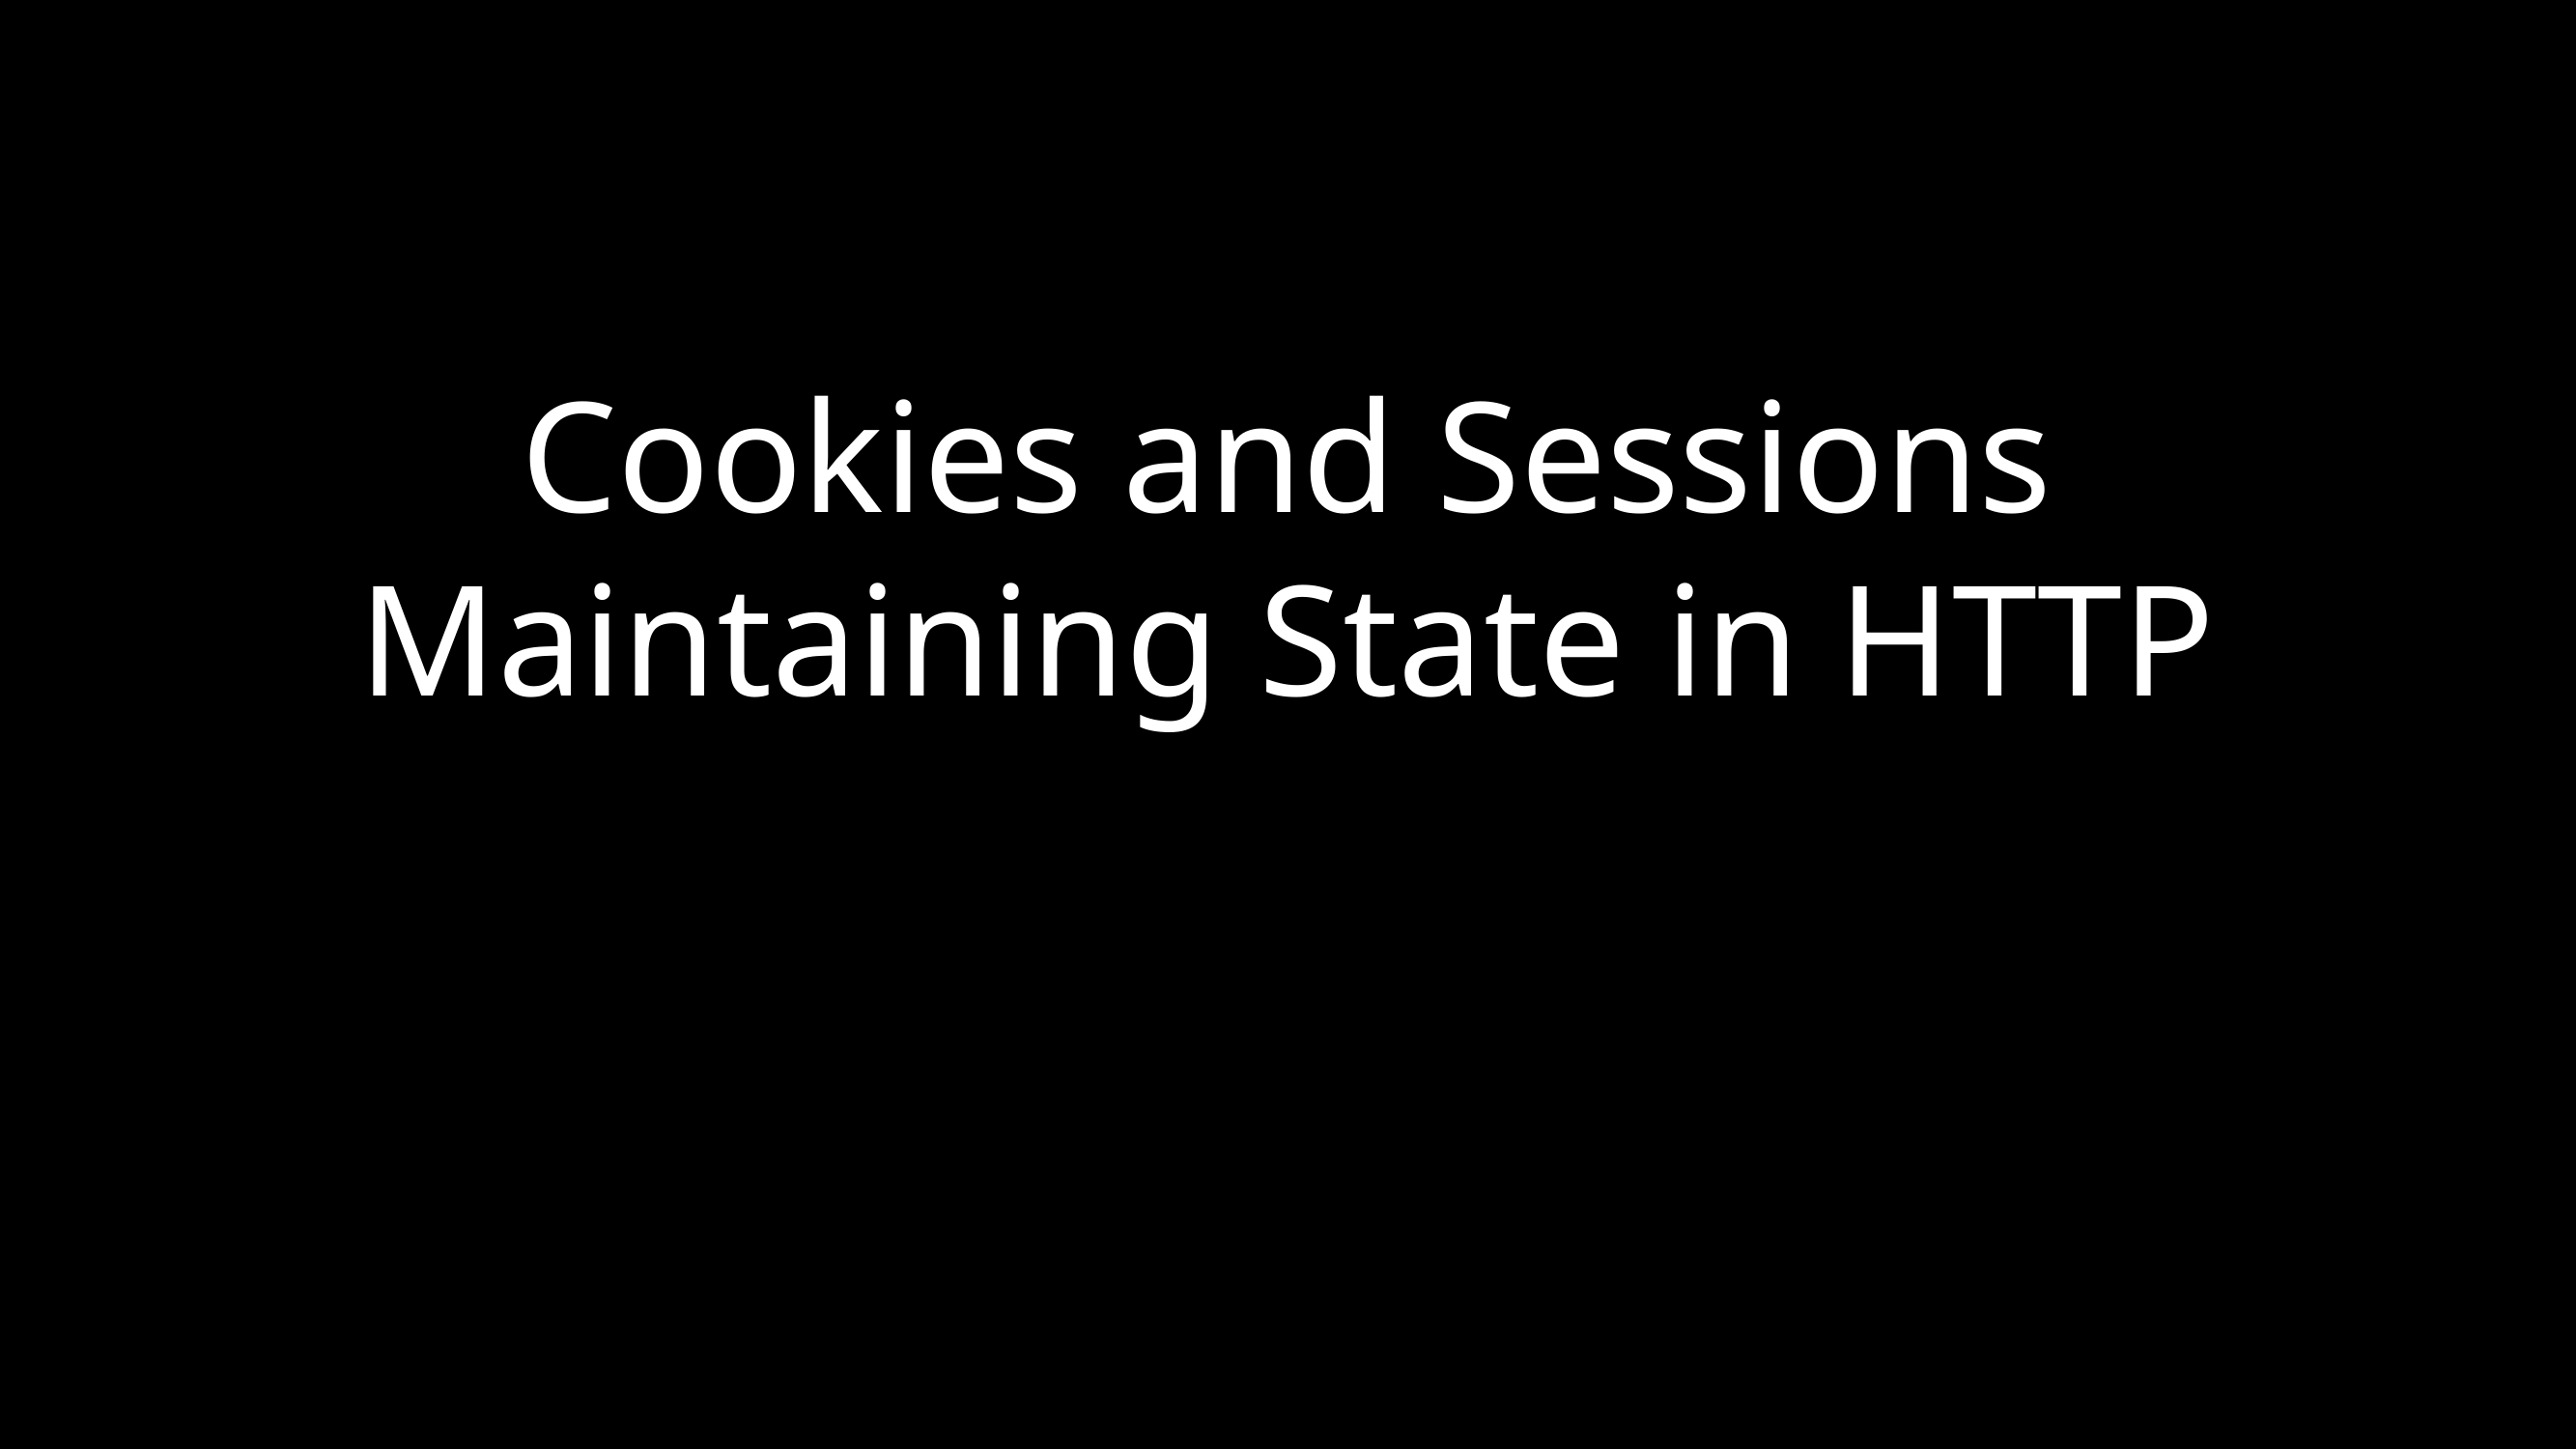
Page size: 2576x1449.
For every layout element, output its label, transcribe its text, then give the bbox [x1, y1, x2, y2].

title Cookies and Sessions Maintaining State in HTTP [183, 243, 2392, 733]
